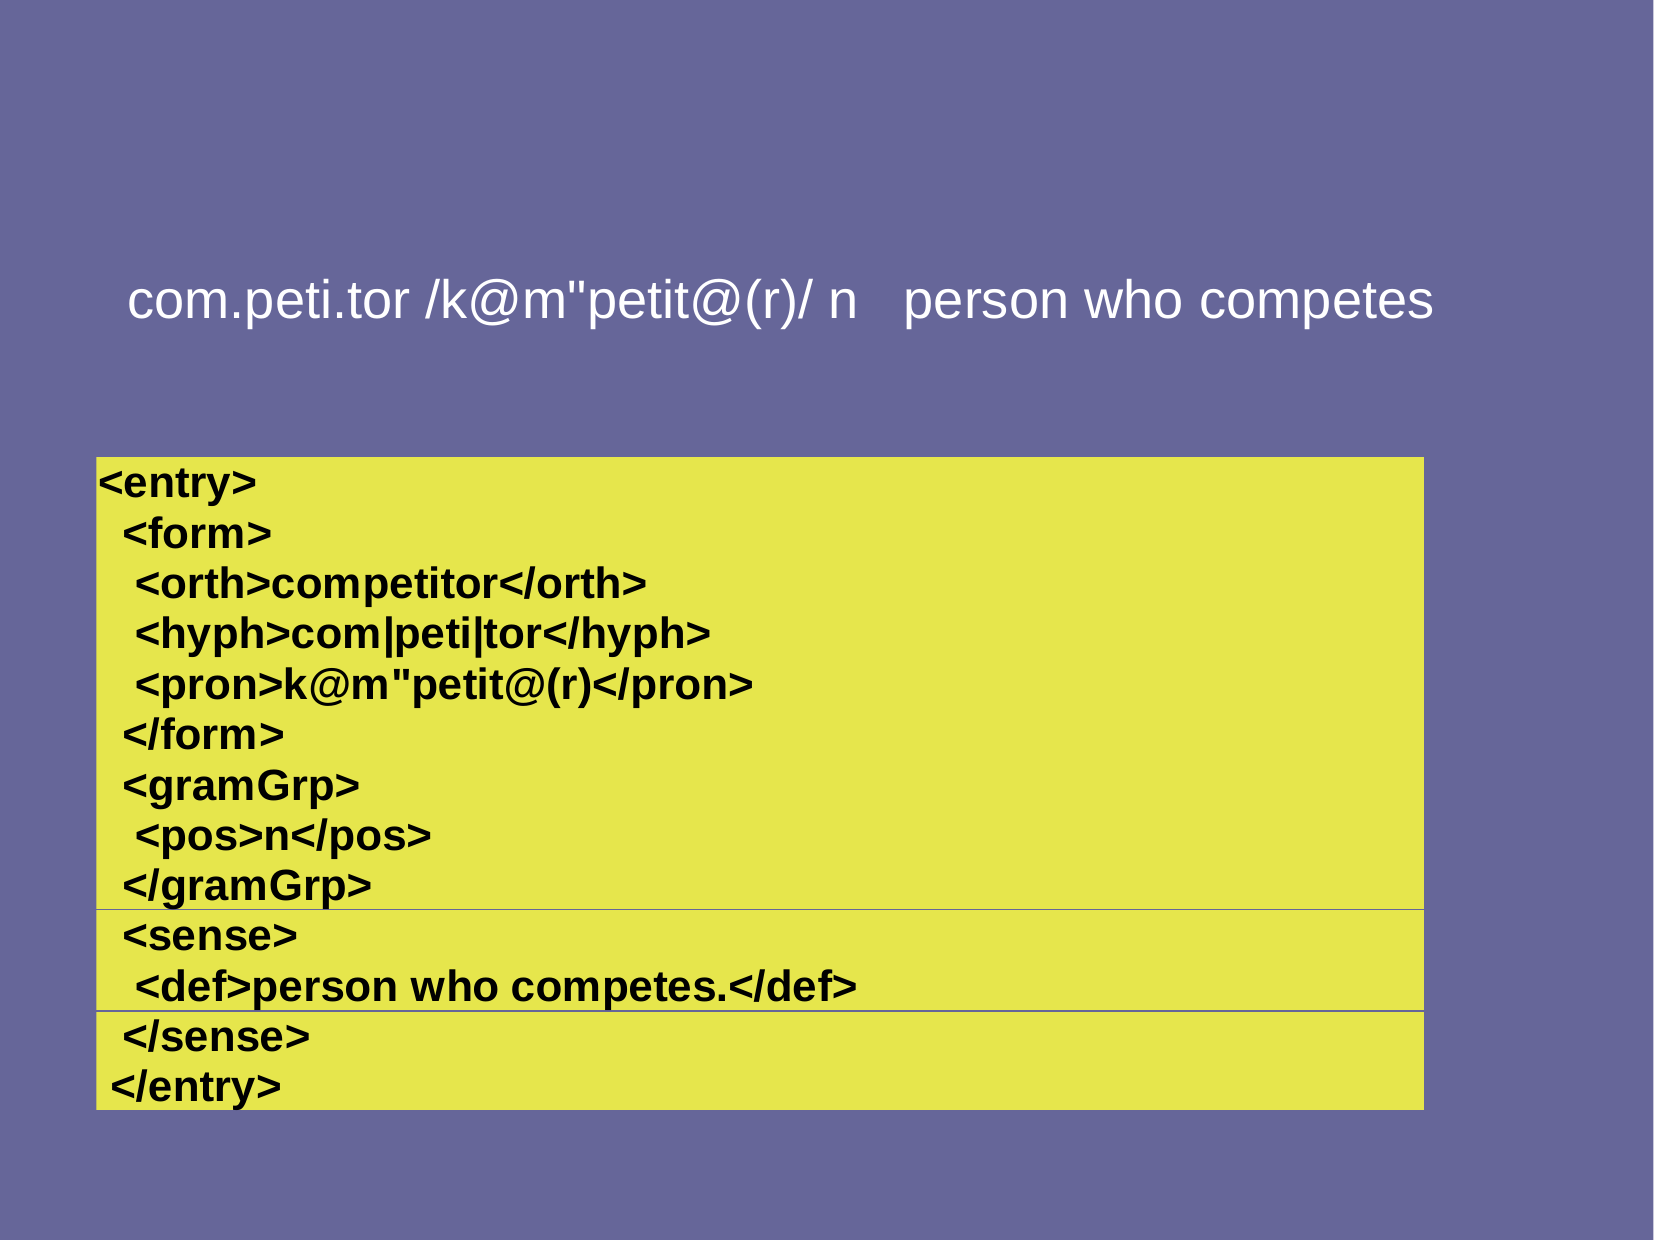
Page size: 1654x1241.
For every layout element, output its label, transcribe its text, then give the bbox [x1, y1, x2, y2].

text_box com.peti.tor /k@m"petit@(r)/ n person who competes [112, 262, 1501, 338]
chart [96, 456, 1426, 1163]
